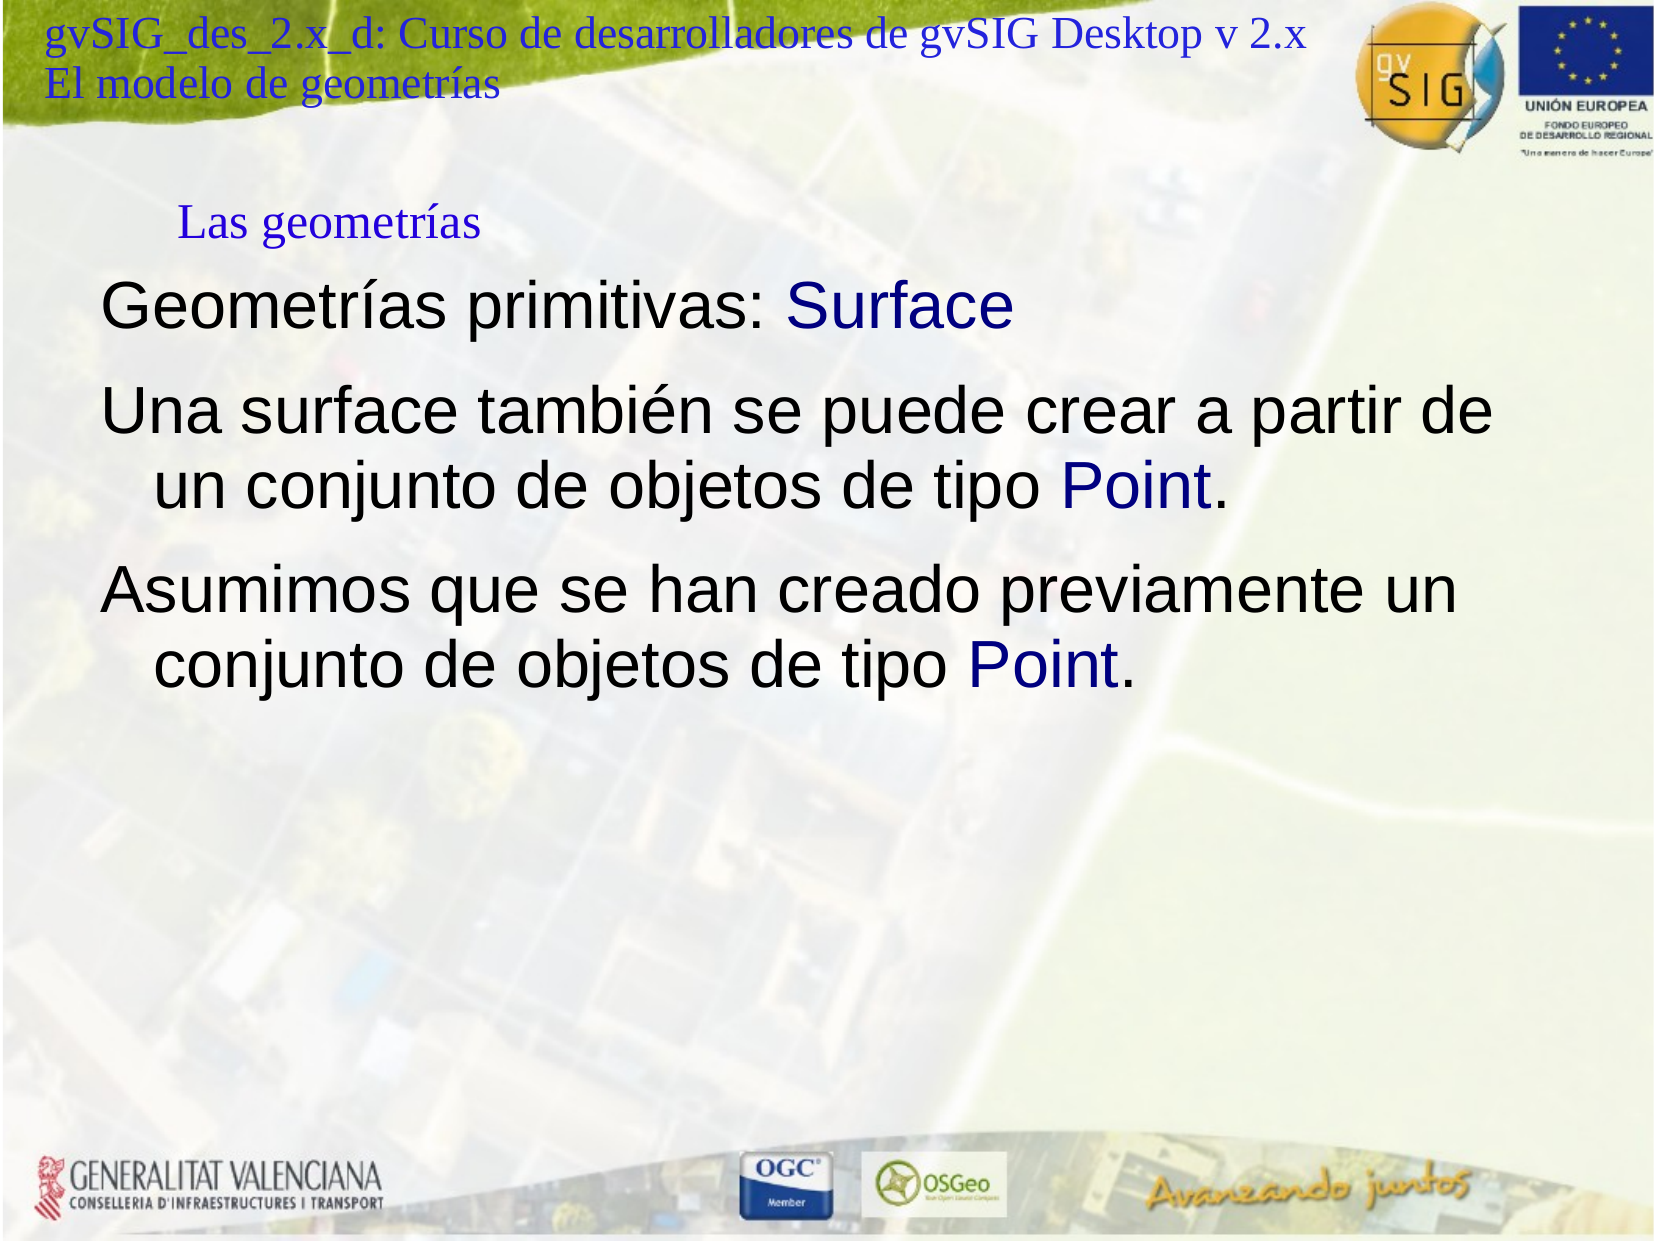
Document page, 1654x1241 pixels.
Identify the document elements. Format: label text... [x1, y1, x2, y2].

list [82, 459, 1571, 1241]
picture [373, 79, 382, 95]
list Geometrías primitivas: Surface Una surface también se puede crear a partir de un conjunto de objetos de tipo Point. Asumimos que se han creado previamente un conjunto de objetos de tipo Point. [82, 268, 1571, 459]
picture [251, 78, 261, 95]
picture [274, 78, 283, 86]
picture [386, 79, 394, 95]
title Las geometrías [177, 95, 1329, 347]
picture [329, 78, 338, 86]
picture [216, 78, 227, 95]
picture [407, 78, 416, 86]
picture [307, 78, 316, 89]
picture [184, 78, 193, 86]
picture [349, 78, 360, 95]
picture [2, 0, 1654, 1241]
picture [467, 87, 475, 95]
